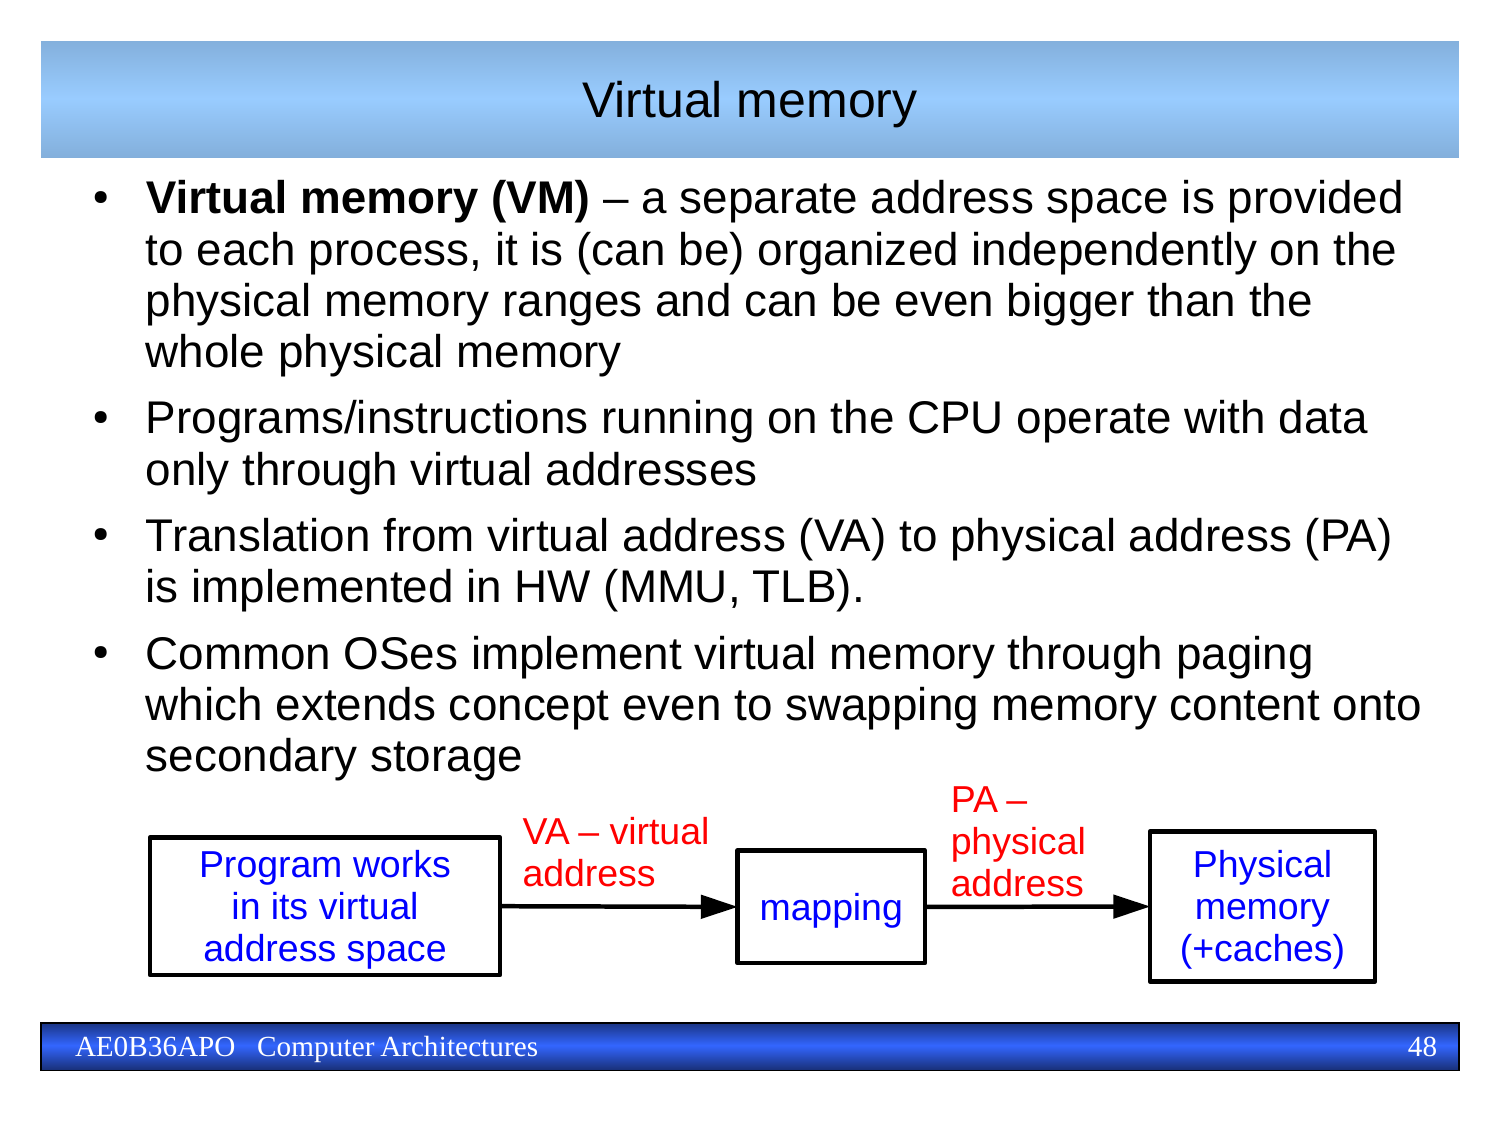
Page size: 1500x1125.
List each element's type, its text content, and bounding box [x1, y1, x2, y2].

title Virtual memory [41, 41, 1459, 158]
list Virtual memory (VM) – a separate address space is provided to each process, it is (can be) organized independently on the physical memory ranges and can be even bigger than the whole physical memory Programs/instructions running on the CPU operate with data only through virtual addresses Translation from virtual address (VA) to physical address (PA) is implemented in HW (MMU, TLB). Common OSes implement virtual memory through paging which extends concept even to swapping memory content onto secondary storage [75, 172, 1426, 863]
text_box Program works in its virtual address space [150, 837, 500, 975]
text_box VA – virtual address [507, 803, 746, 902]
text_box PA – physical address [936, 771, 1199, 912]
text_box mapping [737, 850, 925, 964]
text_box Physical memory (+caches) [1149, 831, 1375, 982]
